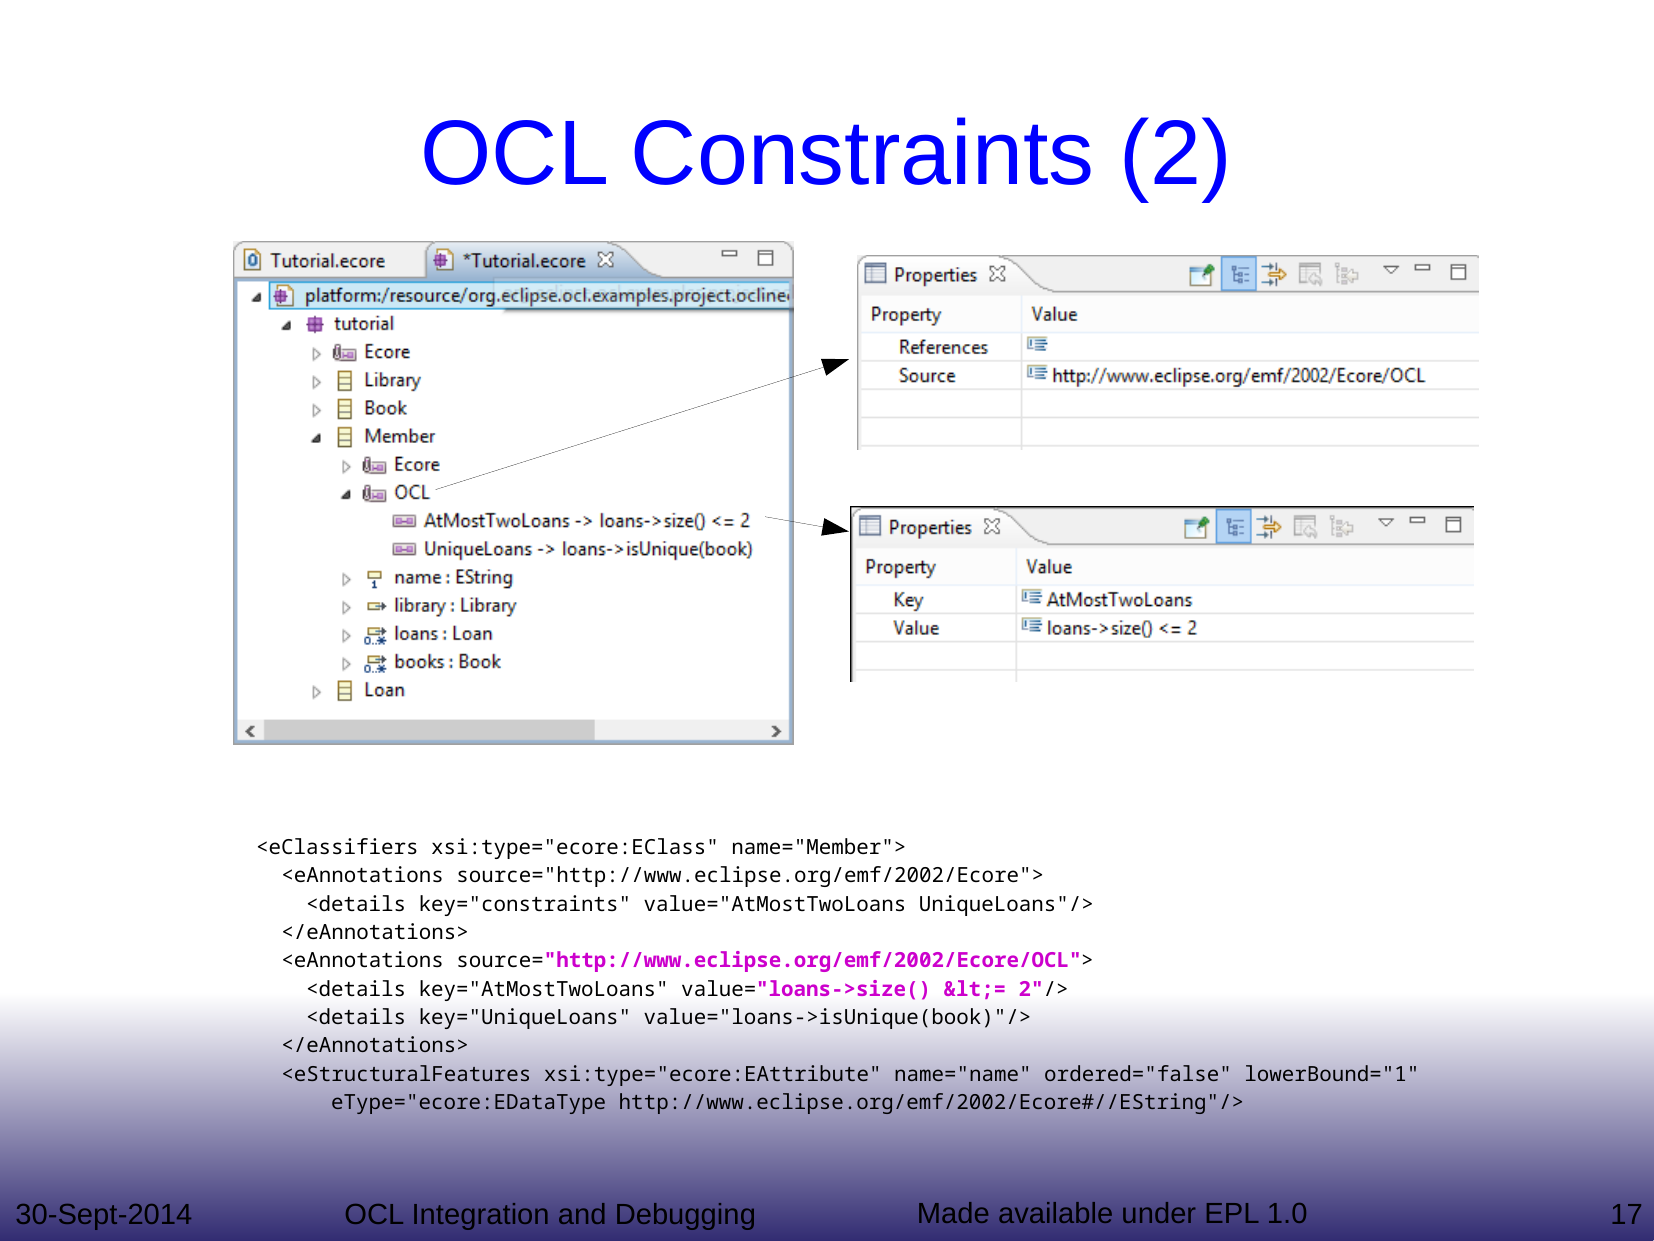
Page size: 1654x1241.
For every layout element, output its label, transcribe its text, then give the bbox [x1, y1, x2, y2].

picture [233, 241, 794, 745]
title OCL Constraints (2) [82, 49, 1571, 257]
picture [857, 255, 1479, 450]
picture [850, 506, 1474, 682]
text_box <eClassifiers xsi:type="ecore:EClass" name="Member"> <eAnnotations source="http://www.eclipse.org/emf/2002/Ecore"> <details key="constraints" value="AtMostTwoLoans UniqueLoans"/> </eAnnotations> <eAnnotations source="http://www.eclipse.org/emf/2002/Ecore/OCL"> <details key="AtMostTwoLoans" value="loans->size() &lt;= 2"/> <details key="UniqueLoans" value="loans->isUnique(book)"/> </eAnnotations> <eStructuralFeatures xsi:type="ecore:EAttribute" name="name" ordered="false" lowerBound="1" eType="ecore:EDataType http://www.eclipse.org/emf/2002/Ecore#//EString"/> [216, 825, 1553, 1132]
